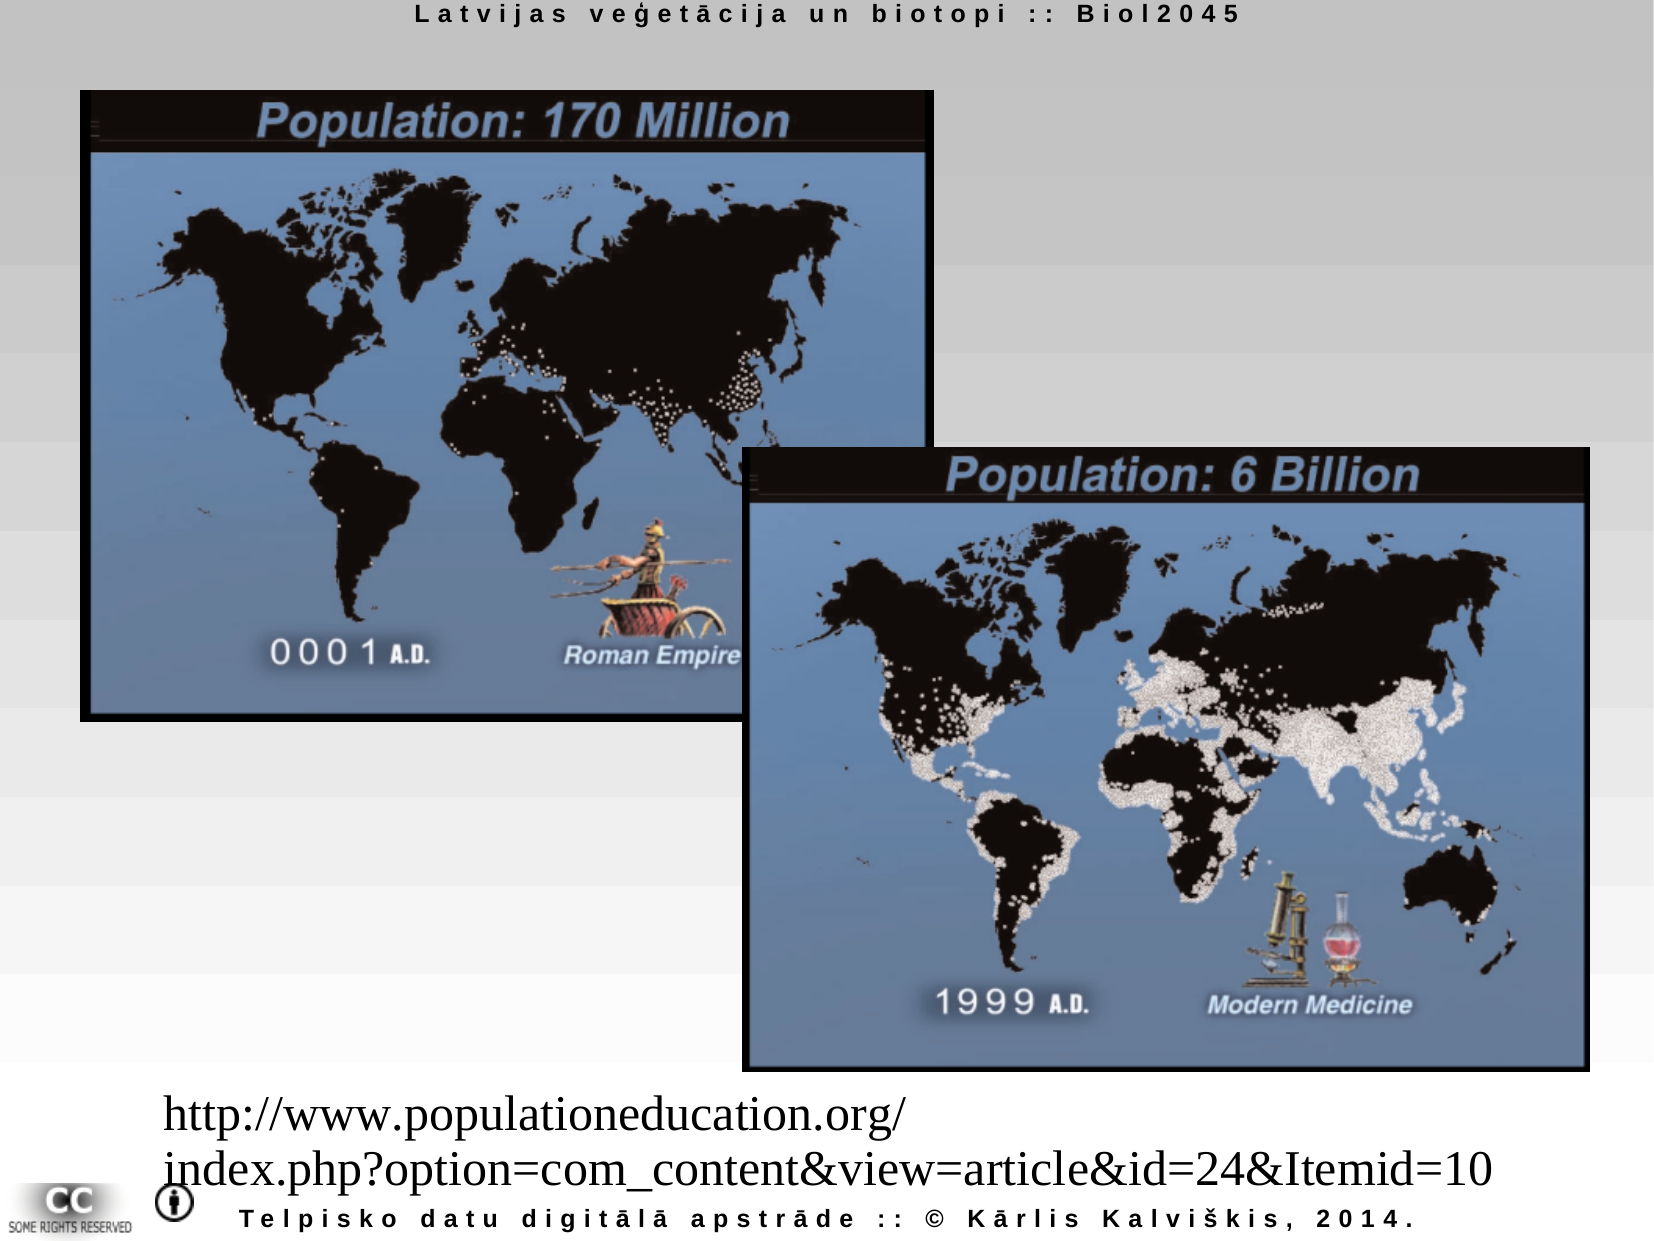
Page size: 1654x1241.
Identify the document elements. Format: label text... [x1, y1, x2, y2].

text_box http://www.populationeducation.org/ index.php?option=com_content&view=article&id=24&Itemid=10 [164, 1085, 1494, 1197]
picture [0, 0, 1654, 1241]
